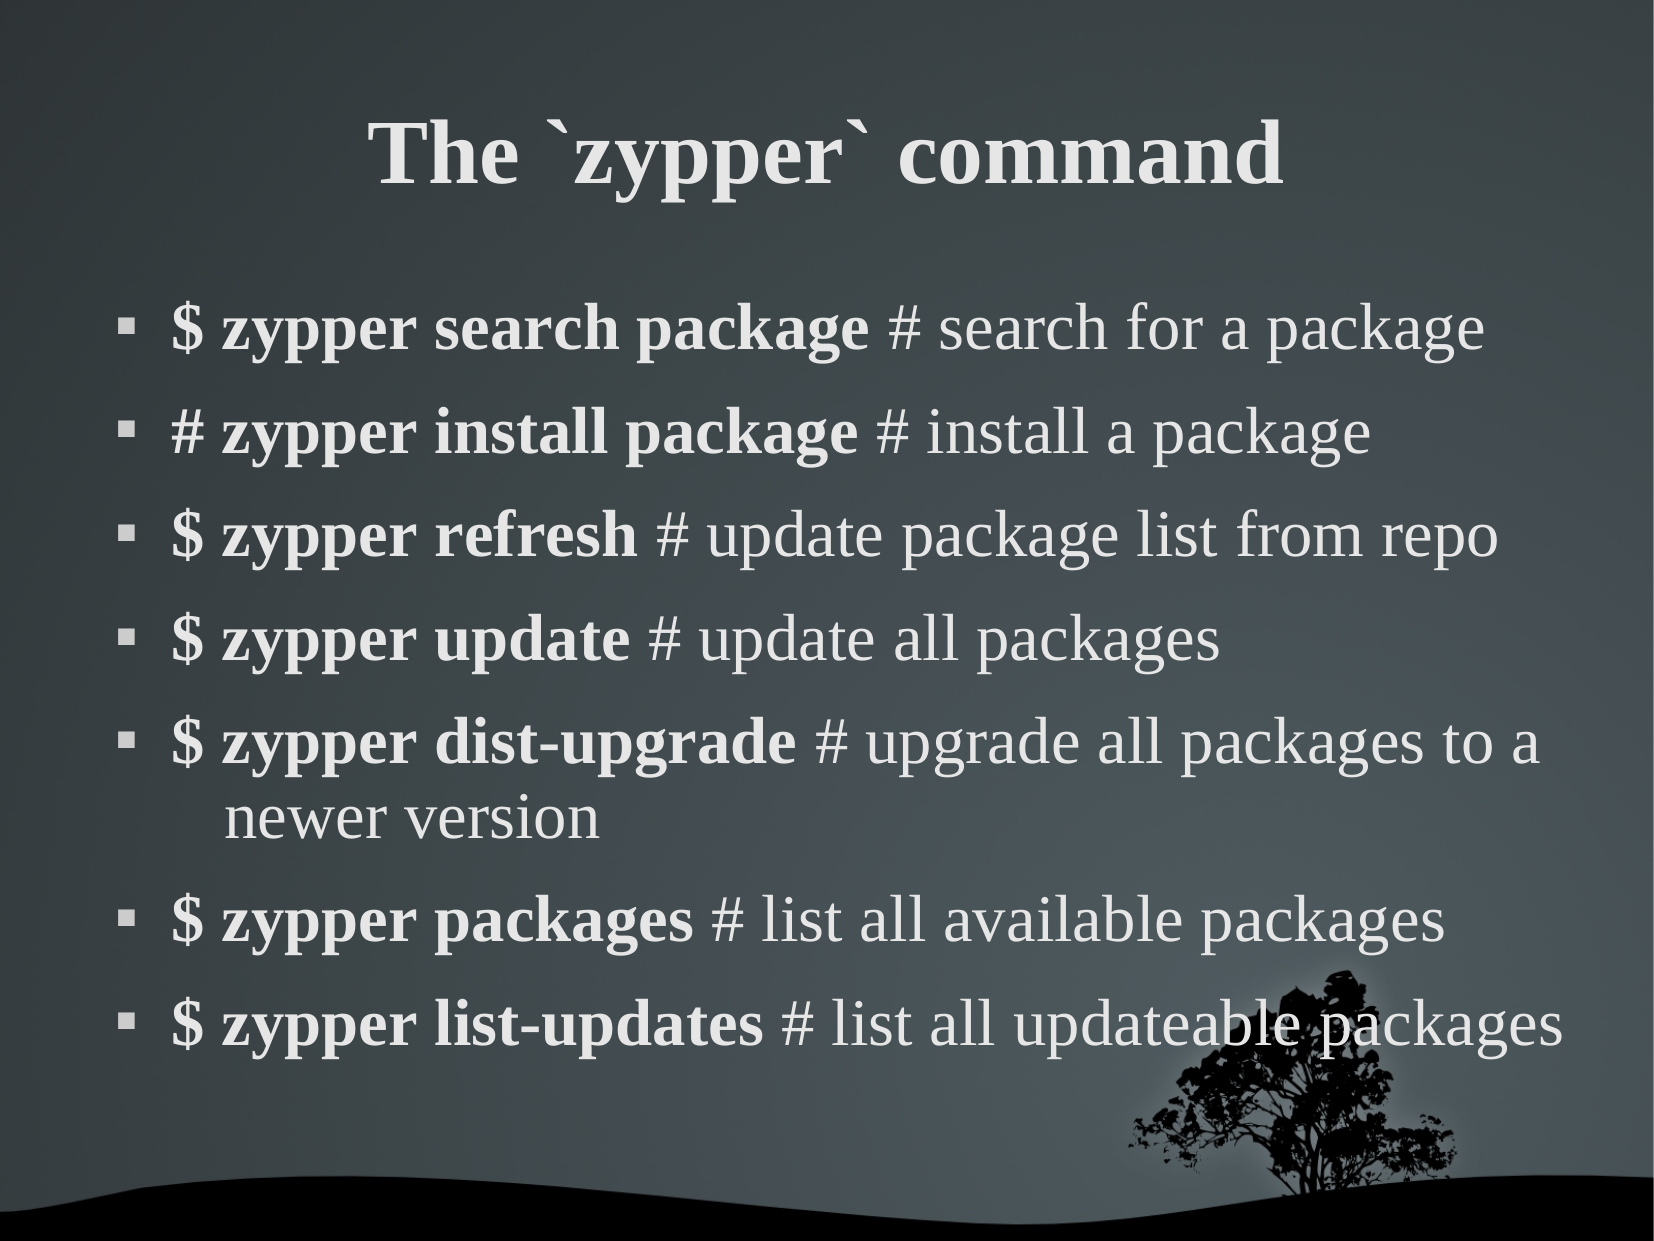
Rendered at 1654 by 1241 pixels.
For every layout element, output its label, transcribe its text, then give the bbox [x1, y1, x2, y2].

title The `zypper` command [82, 49, 1571, 257]
list $ zypper search package # search for a package # zypper install package # install a package $ zypper refresh # update package list from repo $ zypper update # update all packages $ zypper dist-upgrade # upgrade all packages to a newer version $ zypper packages # list all available packages $ zypper list-updates # list all updateable packages [82, 290, 1571, 1109]
picture [0, 0, 1654, 1241]
